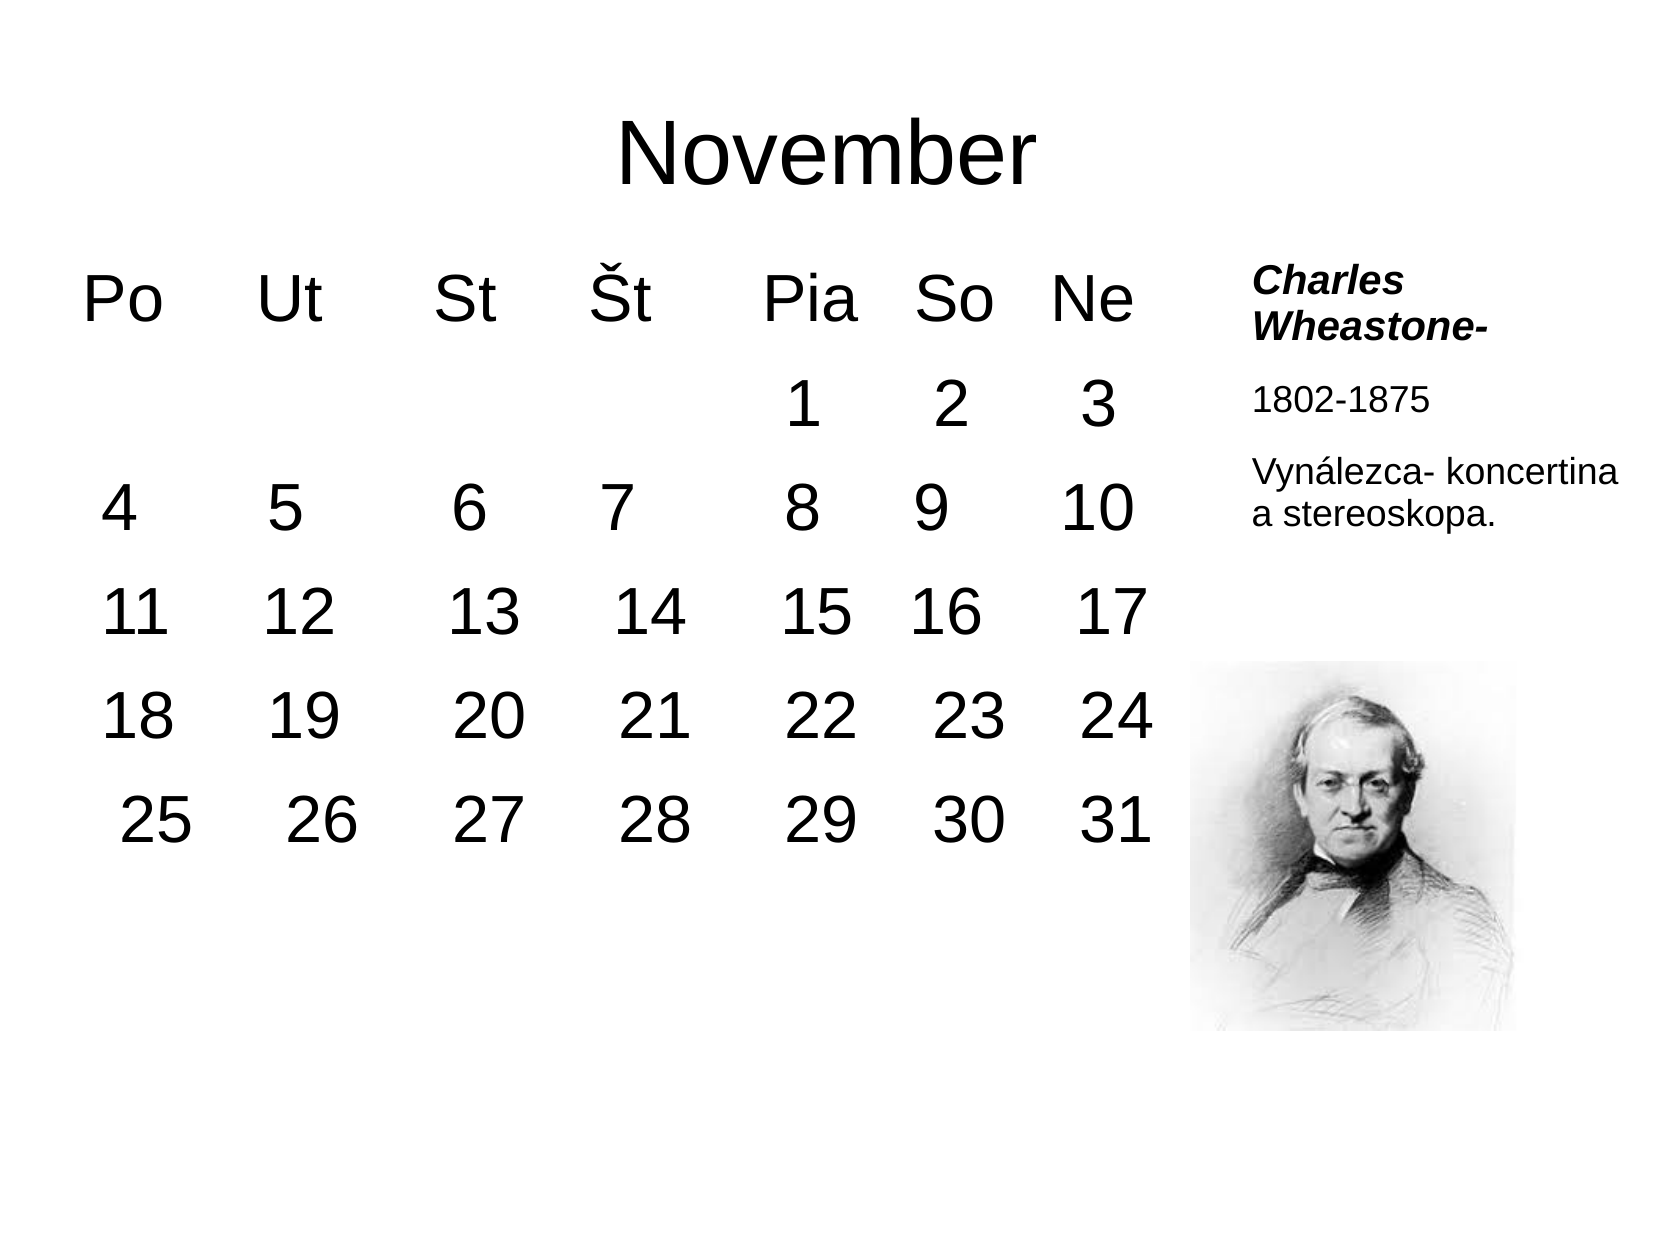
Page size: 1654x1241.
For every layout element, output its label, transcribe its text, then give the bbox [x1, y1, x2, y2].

list Charles Wheastone- 1802-1875 Vynálezca- koncertina a stereoskopa. [1180, 256, 1631, 1217]
list [1098, 496, 1180, 1109]
picture [1190, 661, 1524, 1031]
list Po Ut St Št Pia So Ne 1 2 3 4 5 6 7 8 9 10 11 12 13 14 15 16 17 18 19 20 21 22 23 24 25 26 27 28 29 30 31 [82, 261, 1181, 1109]
title November [82, 49, 1571, 257]
